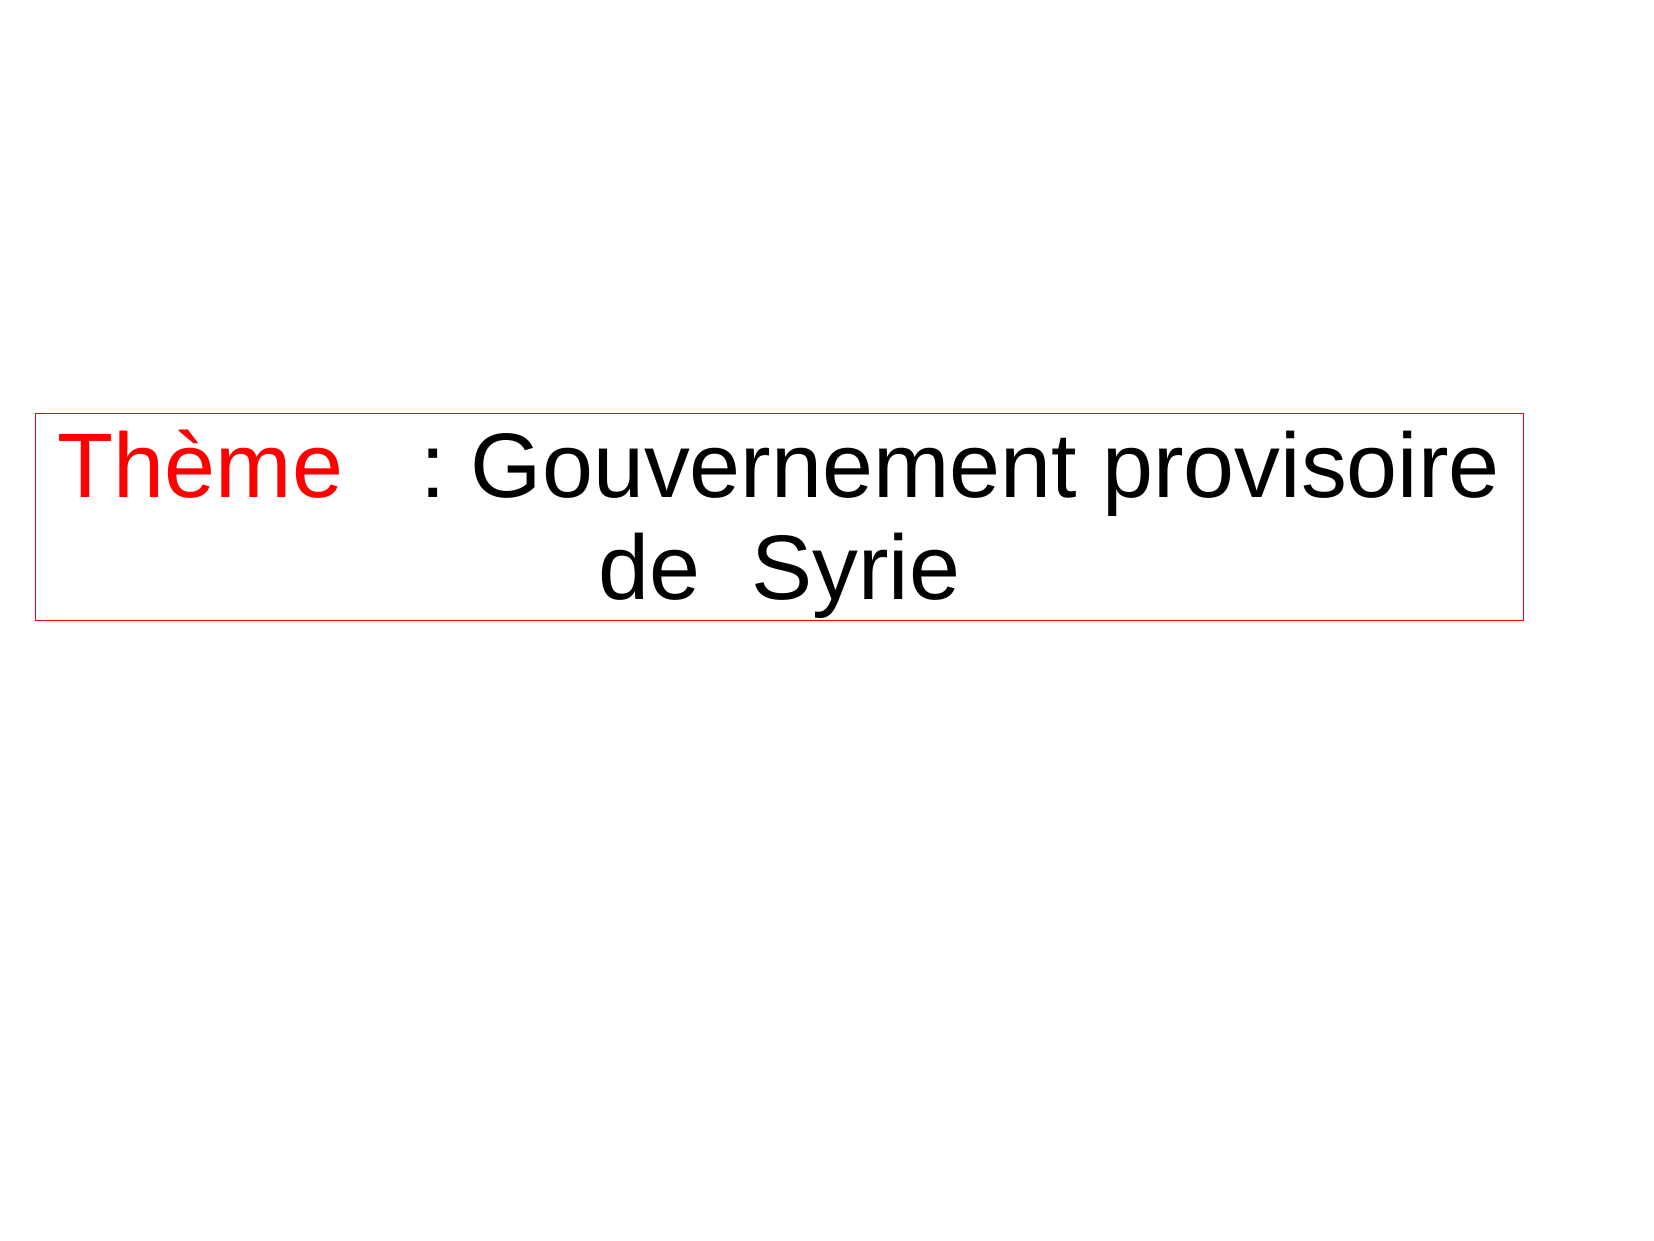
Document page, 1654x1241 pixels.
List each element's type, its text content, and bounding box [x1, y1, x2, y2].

title Thème : Gouvernement provisoire de Syrie [35, 413, 1524, 621]
